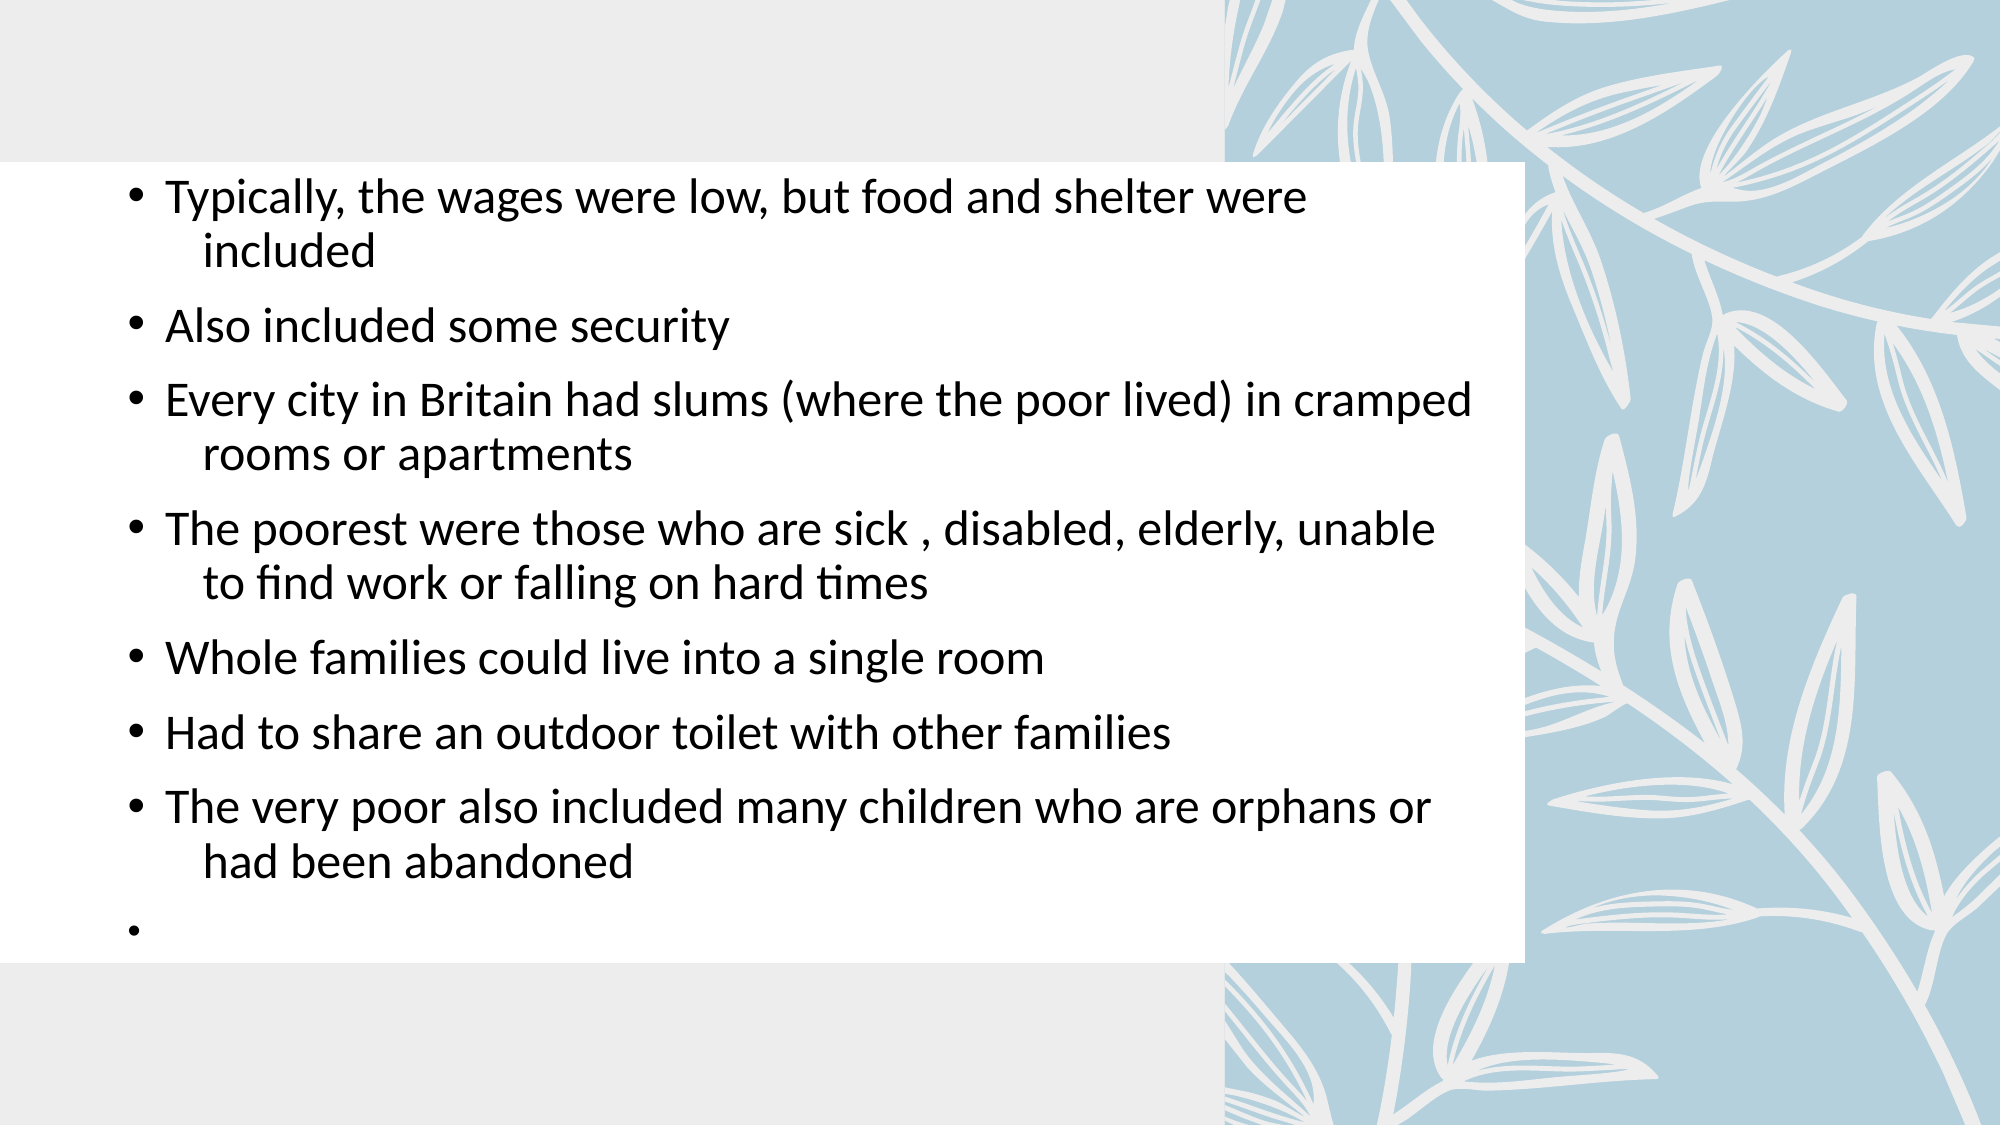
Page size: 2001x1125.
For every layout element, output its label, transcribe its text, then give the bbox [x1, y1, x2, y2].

text_box [0, 0, 2000, 1125]
list Typically, the wages were low, but food and shelter were included Also included some security Every city in Britain had slums (where the poor lived) in cramped rooms or apartments The poorest were those who are sick , disabled, elderly, unable to find work or falling on hard times Whole families could live into a single room Had to share an outdoor toilet with other families The very poor also included many children who are orphans or had been abandoned [112, 162, 1505, 924]
